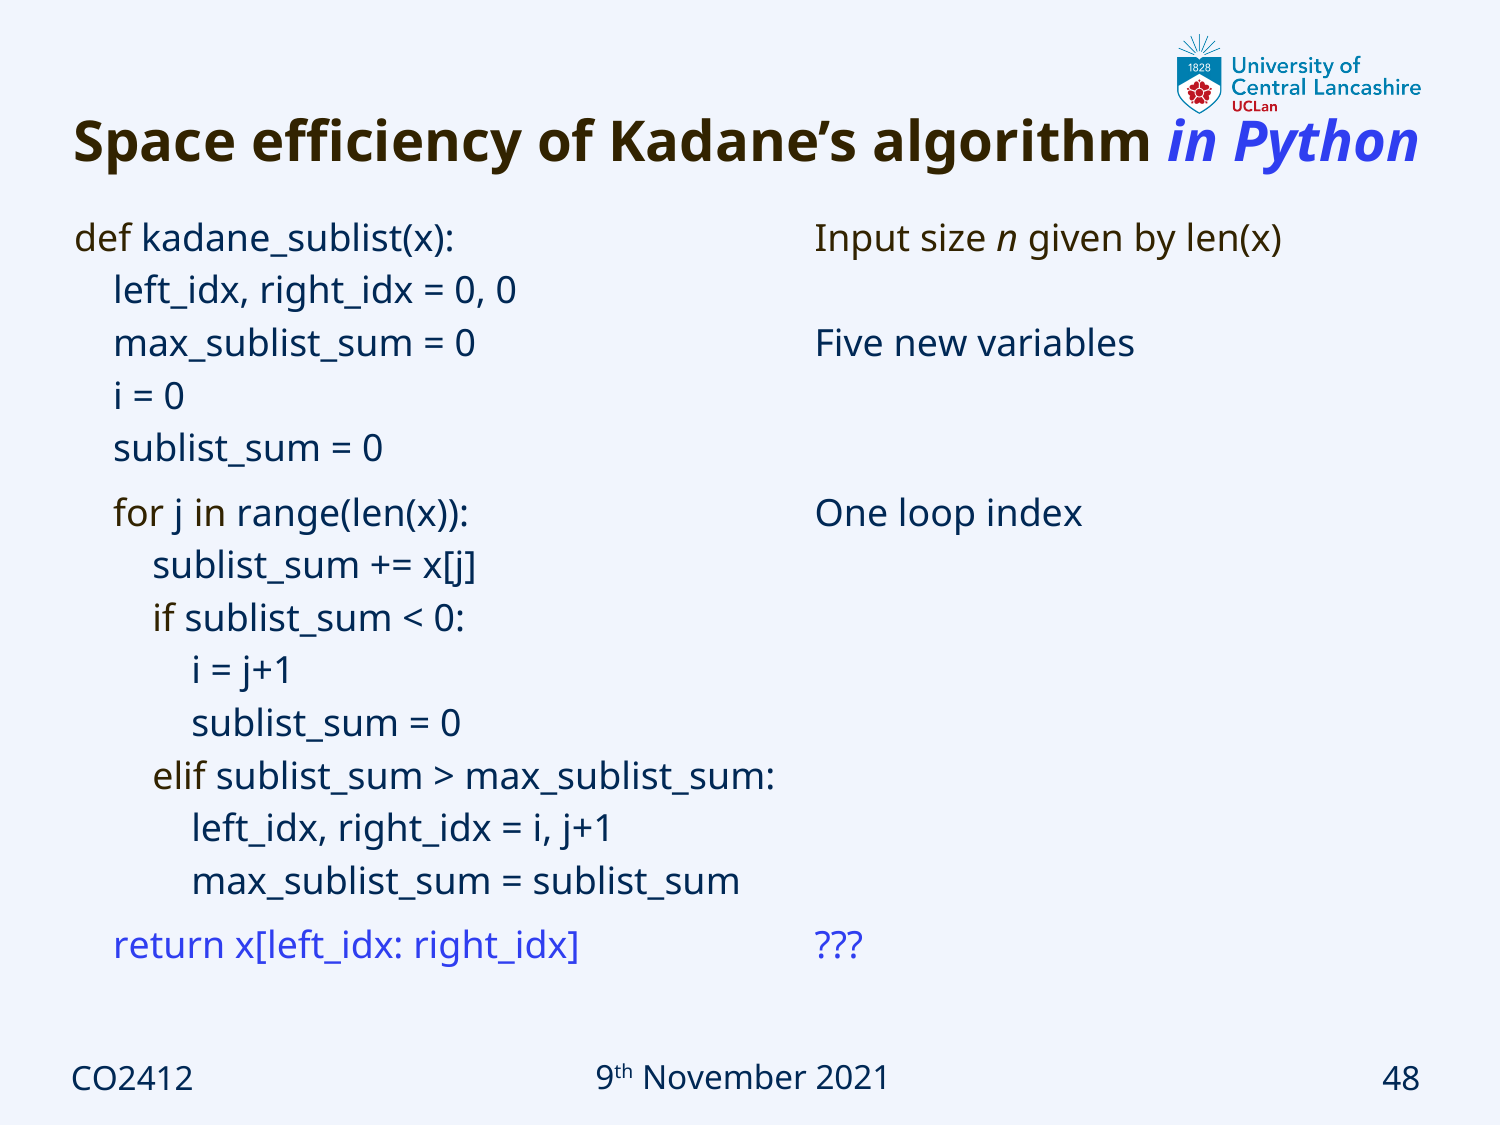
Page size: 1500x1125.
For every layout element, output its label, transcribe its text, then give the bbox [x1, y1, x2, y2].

text_box Input size n given by len(x) Five new variables One loop index ??? [799, 198, 1500, 1035]
text_box def kadane_sublist(x): left_idx, right_idx = 0, 0 max_sublist_sum = 0 i = 0 sublist_sum = 0 for j in range(len(x)): sublist_sum += x[j] if sublist_sum < 0: i = j+1 sublist_sum = 0 elif sublist_sum > max_sublist_sum: left_idx, right_idx = i, j+1 max_sublist_sum = sublist_sum return x[left_idx: right_idx] [59, 198, 799, 1003]
picture [1177, 34, 1421, 93]
title Space efficiency of Kadane’s algorithm in Python [58, 93, 1475, 186]
